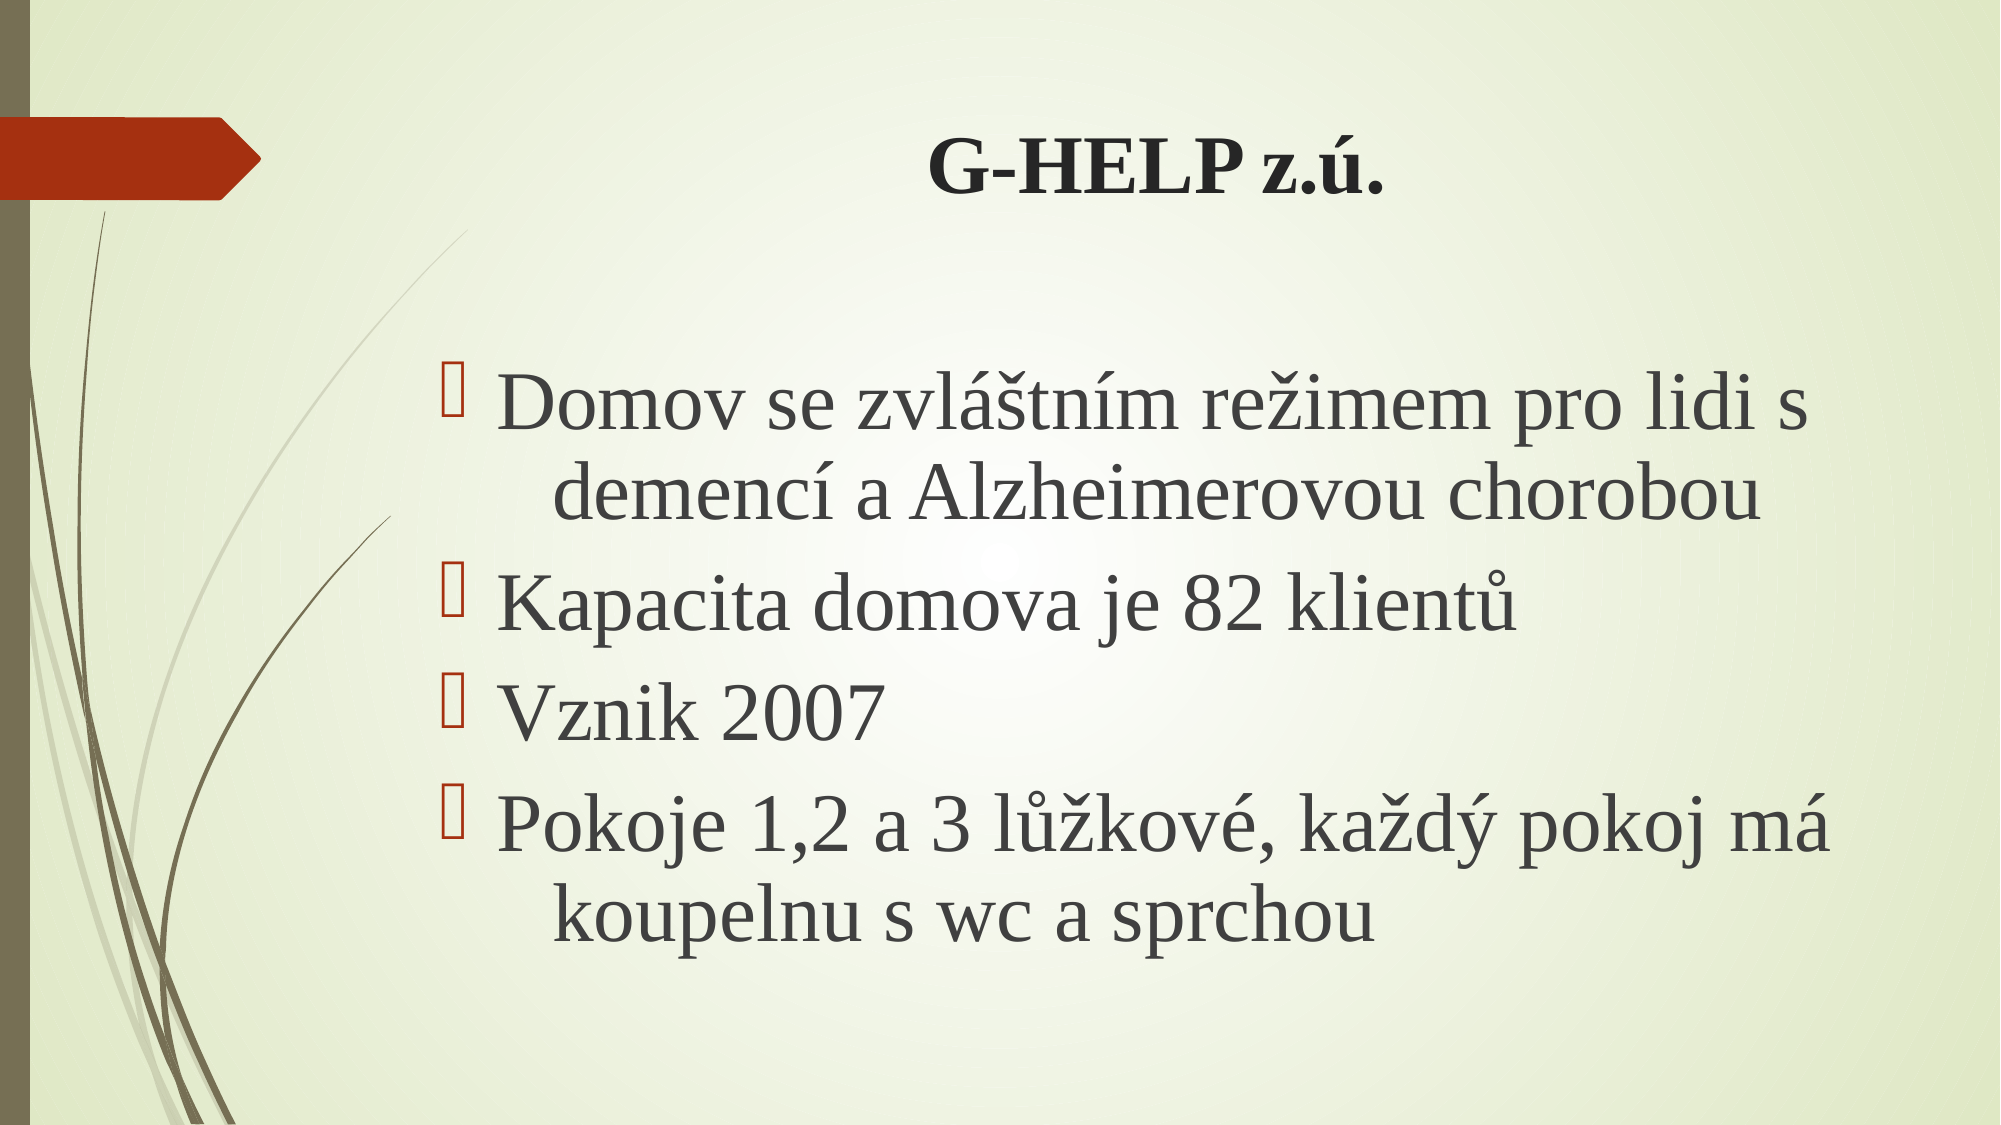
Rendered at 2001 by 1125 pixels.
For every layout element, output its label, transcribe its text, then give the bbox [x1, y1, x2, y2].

title G-HELP z.ú. [425, 102, 1888, 313]
list Domov se zvláštním režimem pro lidi s demencí a Alzheimerovou chorobou Kapacita domova je 82 klientů Vznik 2007 Pokoje 1,2 a 3 lůžkové, každý pokoj má koupelnu s wc a sprchou [424, 350, 1888, 970]
